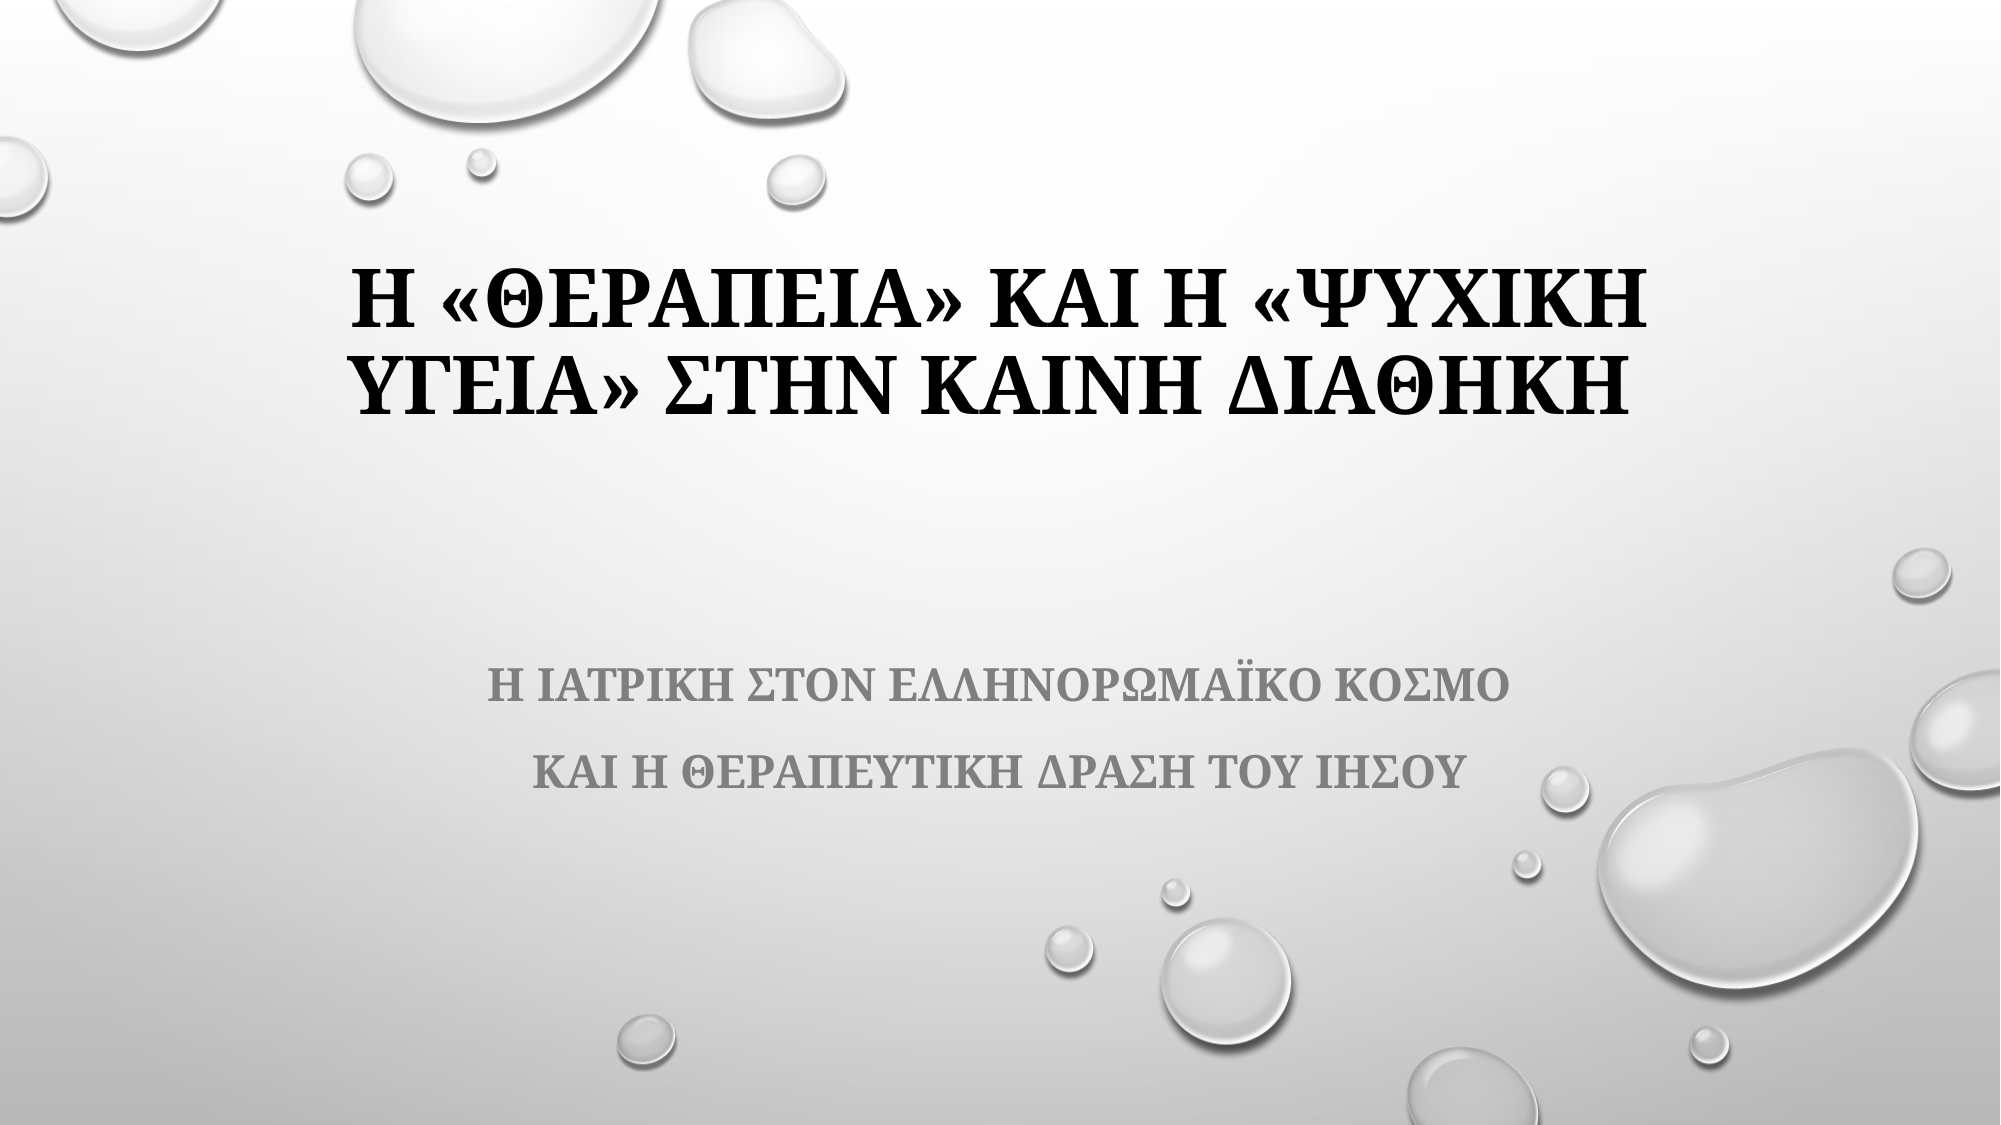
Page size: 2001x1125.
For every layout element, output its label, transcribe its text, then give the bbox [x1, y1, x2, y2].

subtitle Η ΙΑΤΡΙΚΗ ΣΤΟΝ ΕΛΛΗΝΟΡΩΜΑΪΚΟ ΚΟΣΜΟ Και η θεραπευτικη δραση του ιησου [287, 637, 1713, 863]
title Η «θεραπεια» KAI H «ΨΥΧΙΚΗ ΥΓΕΙΑ» ΣΤΗΝ ΚΑΙΝΗ ΔΙΑΘΗΚΗ [287, 213, 1713, 625]
